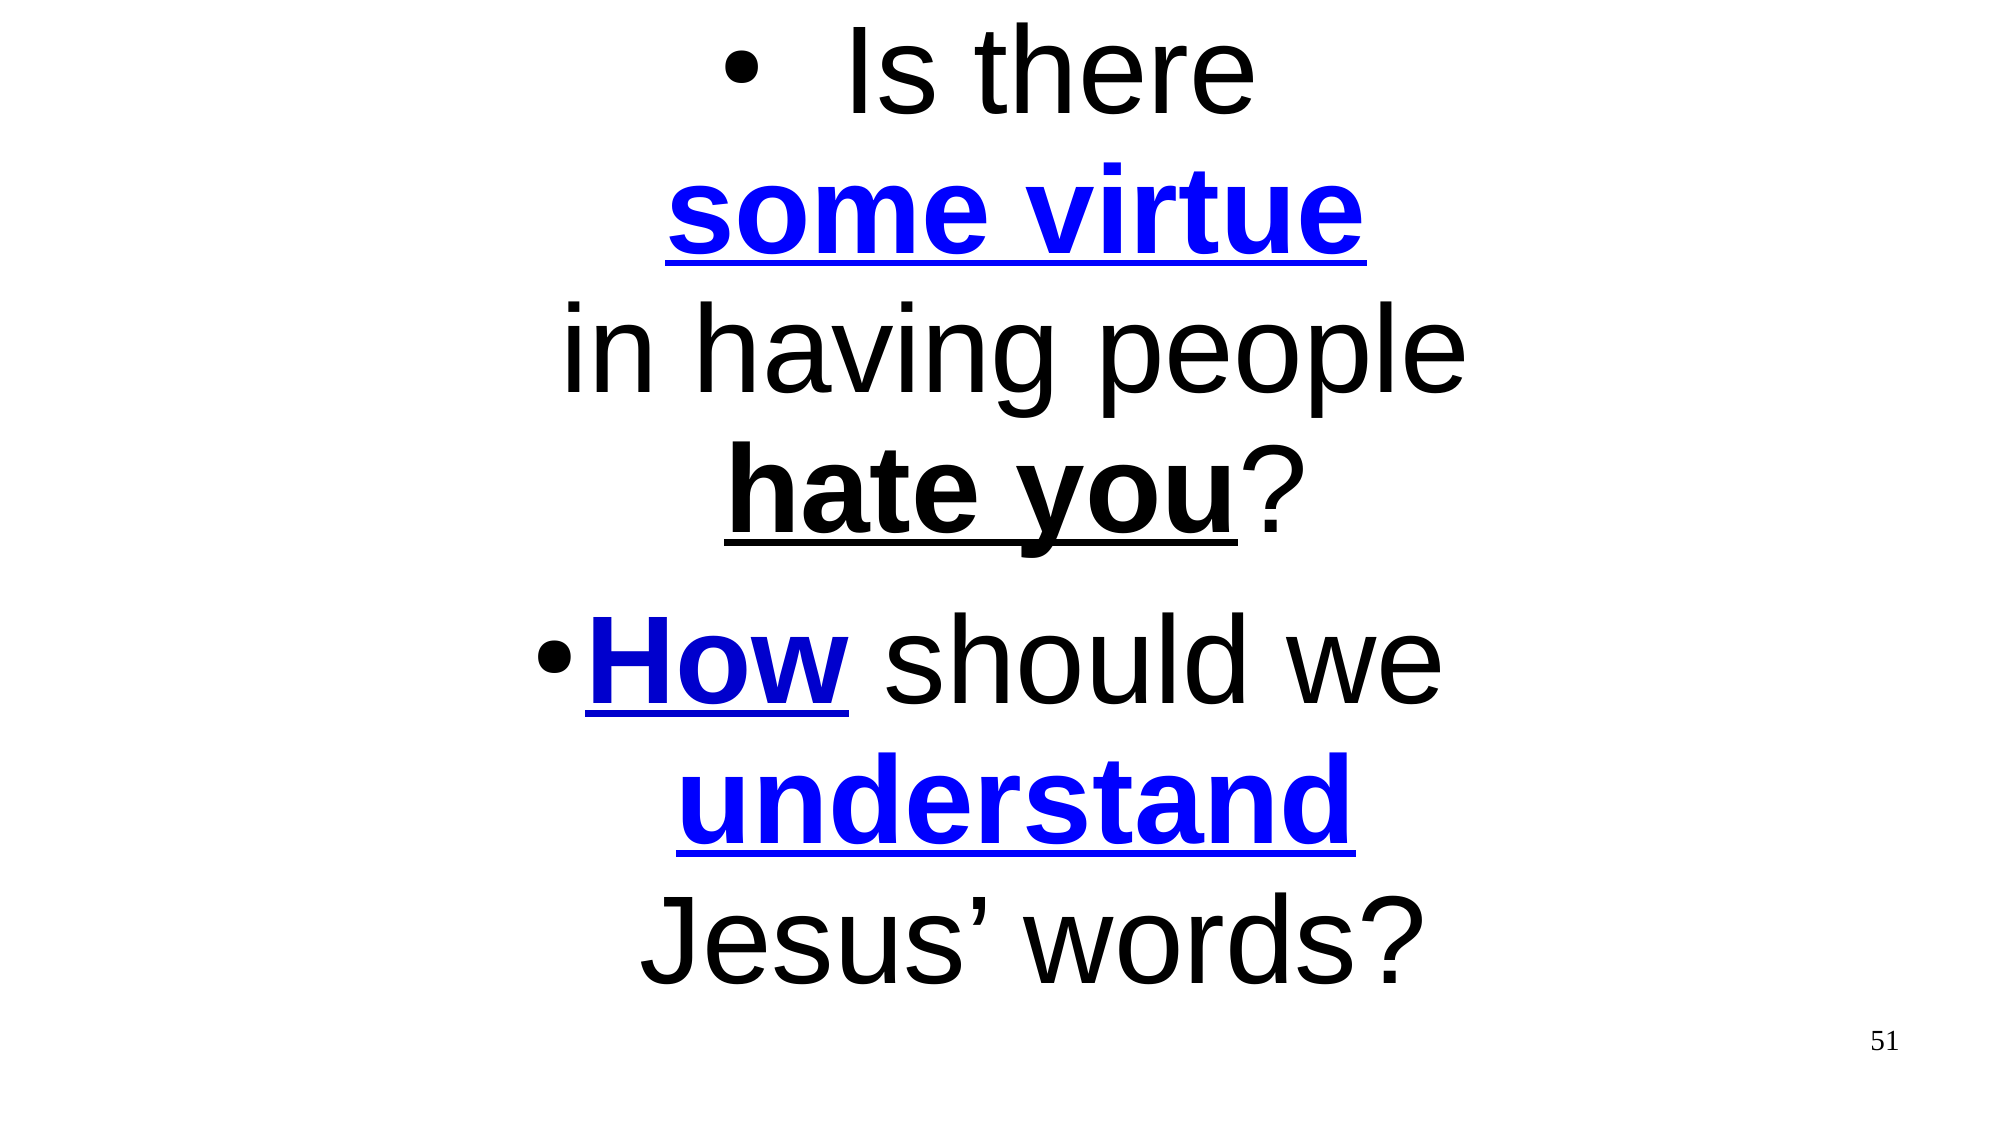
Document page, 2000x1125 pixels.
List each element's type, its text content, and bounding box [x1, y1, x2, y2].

list Is there some virtue in having people hate you? How should we understand Jesus’ words? [0, 0, 1996, 1123]
